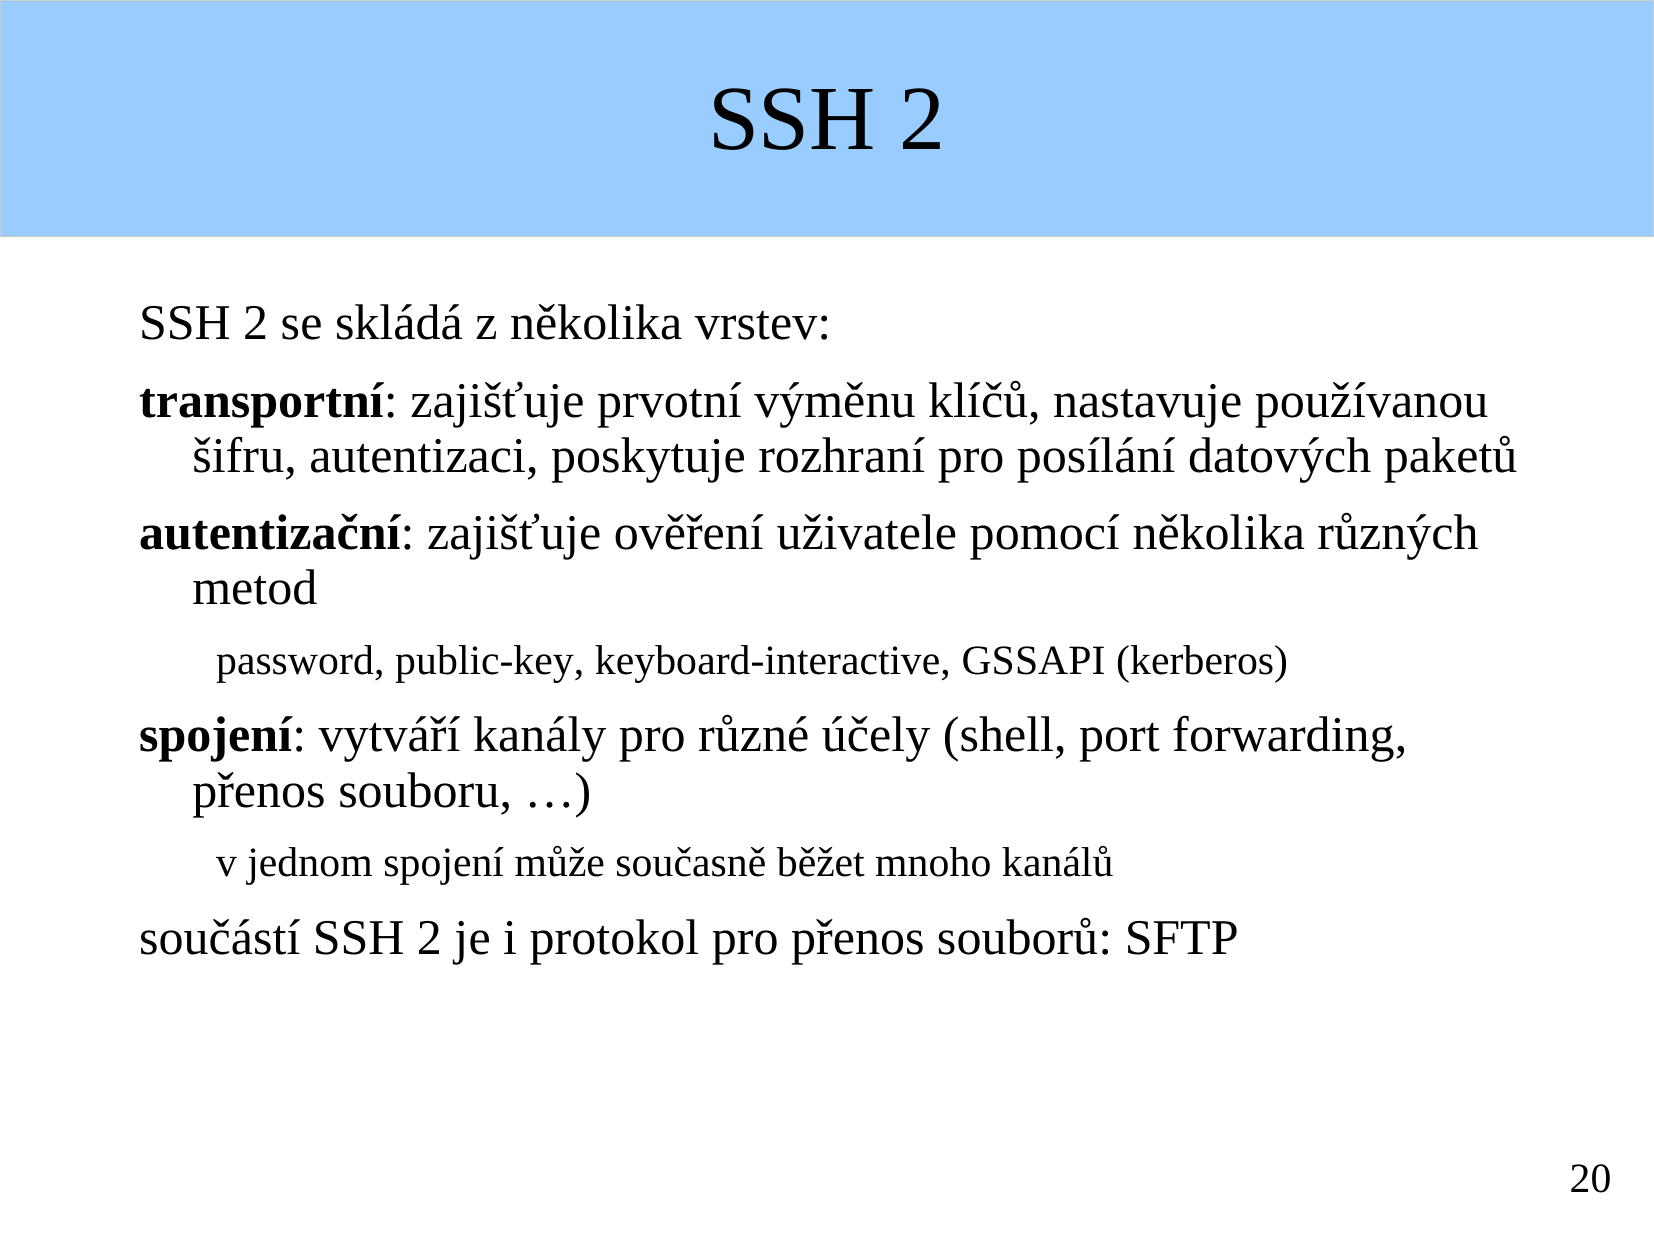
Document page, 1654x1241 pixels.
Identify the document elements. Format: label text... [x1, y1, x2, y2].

title SSH 2 [0, 0, 1654, 237]
list SSH 2 se skládá z několika vrstev: transportní: zajišťuje prvotní výměnu klíčů, nastavuje používanou šifru, autentizaci, poskytuje rozhraní pro posílání datových paketů autentizační: zajišťuje ověření uživatele pomocí několika různých metod password, public-key, keyboard-interactive, GSSAPI (kerberos) spojení: vytváří kanály pro různé účely (shell, port forwarding, přenos souboru, …) v jednom spojení může současně běžet mnoho kanálů součástí SSH 2 je i protokol pro přenos souborů: SFTP [121, 295, 1534, 1127]
